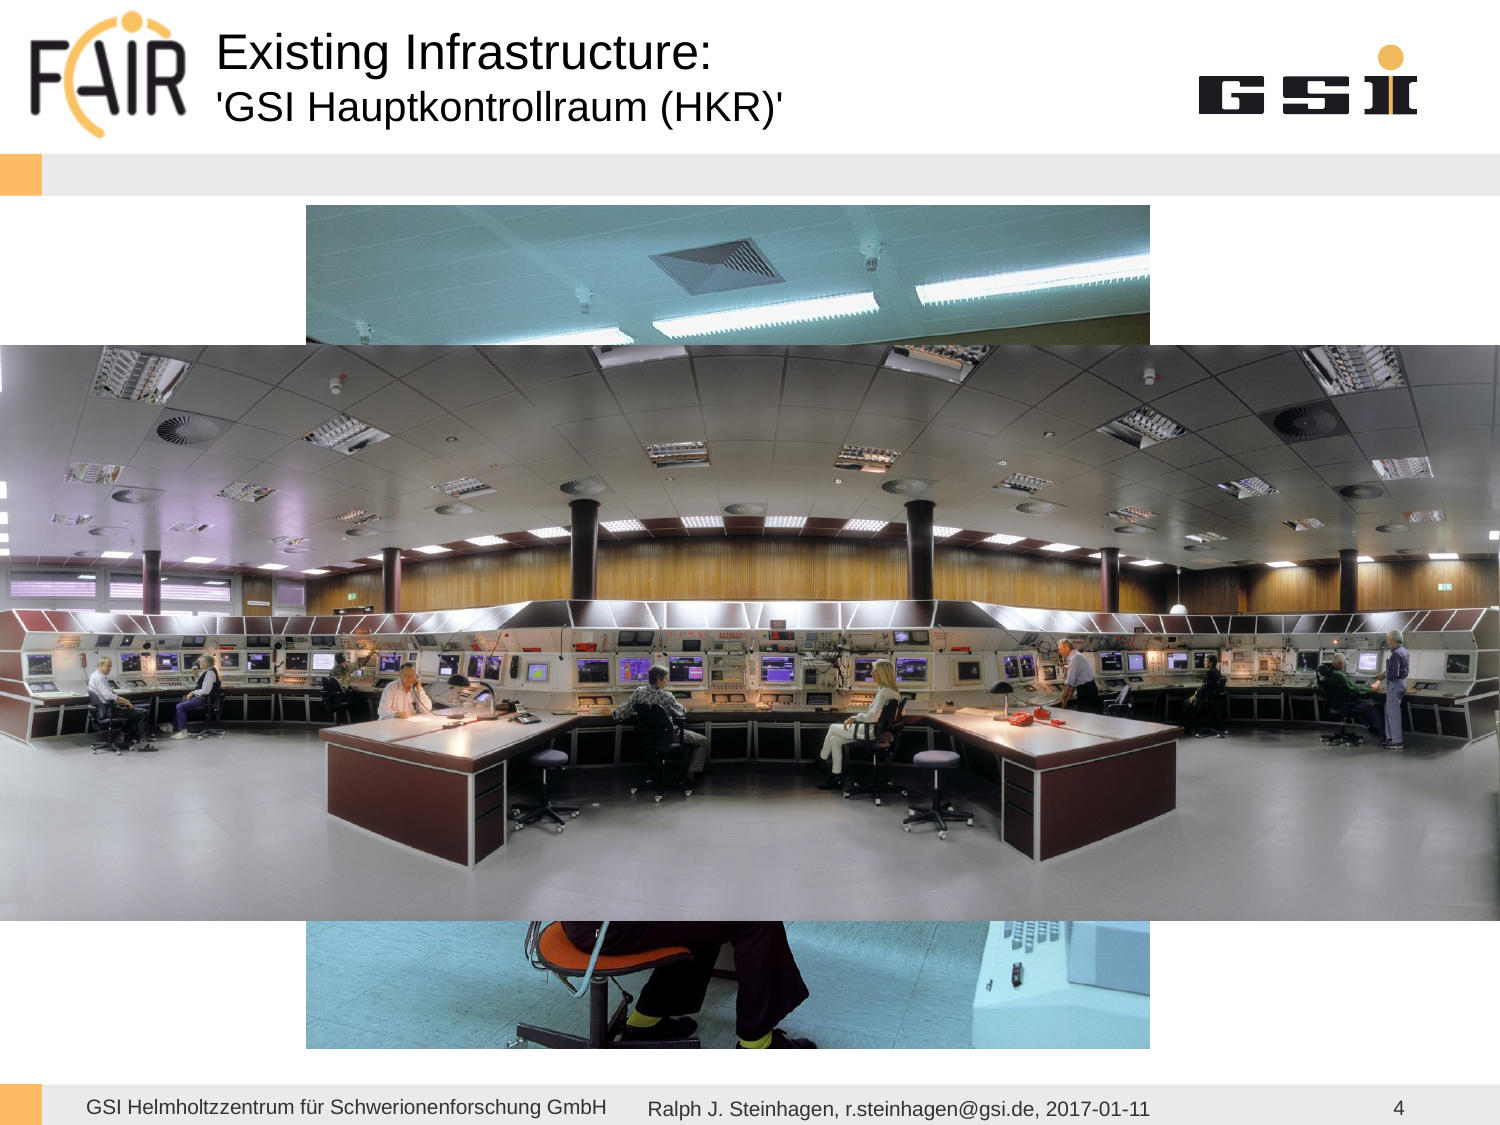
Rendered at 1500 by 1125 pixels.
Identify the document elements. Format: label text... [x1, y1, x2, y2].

picture [1197, 42, 1419, 117]
picture [30, 9, 187, 141]
picture [0, 205, 1500, 1049]
title Existing Infrastructure: 'GSI Hauptkontrollraum (HKR)' [215, 0, 1186, 150]
